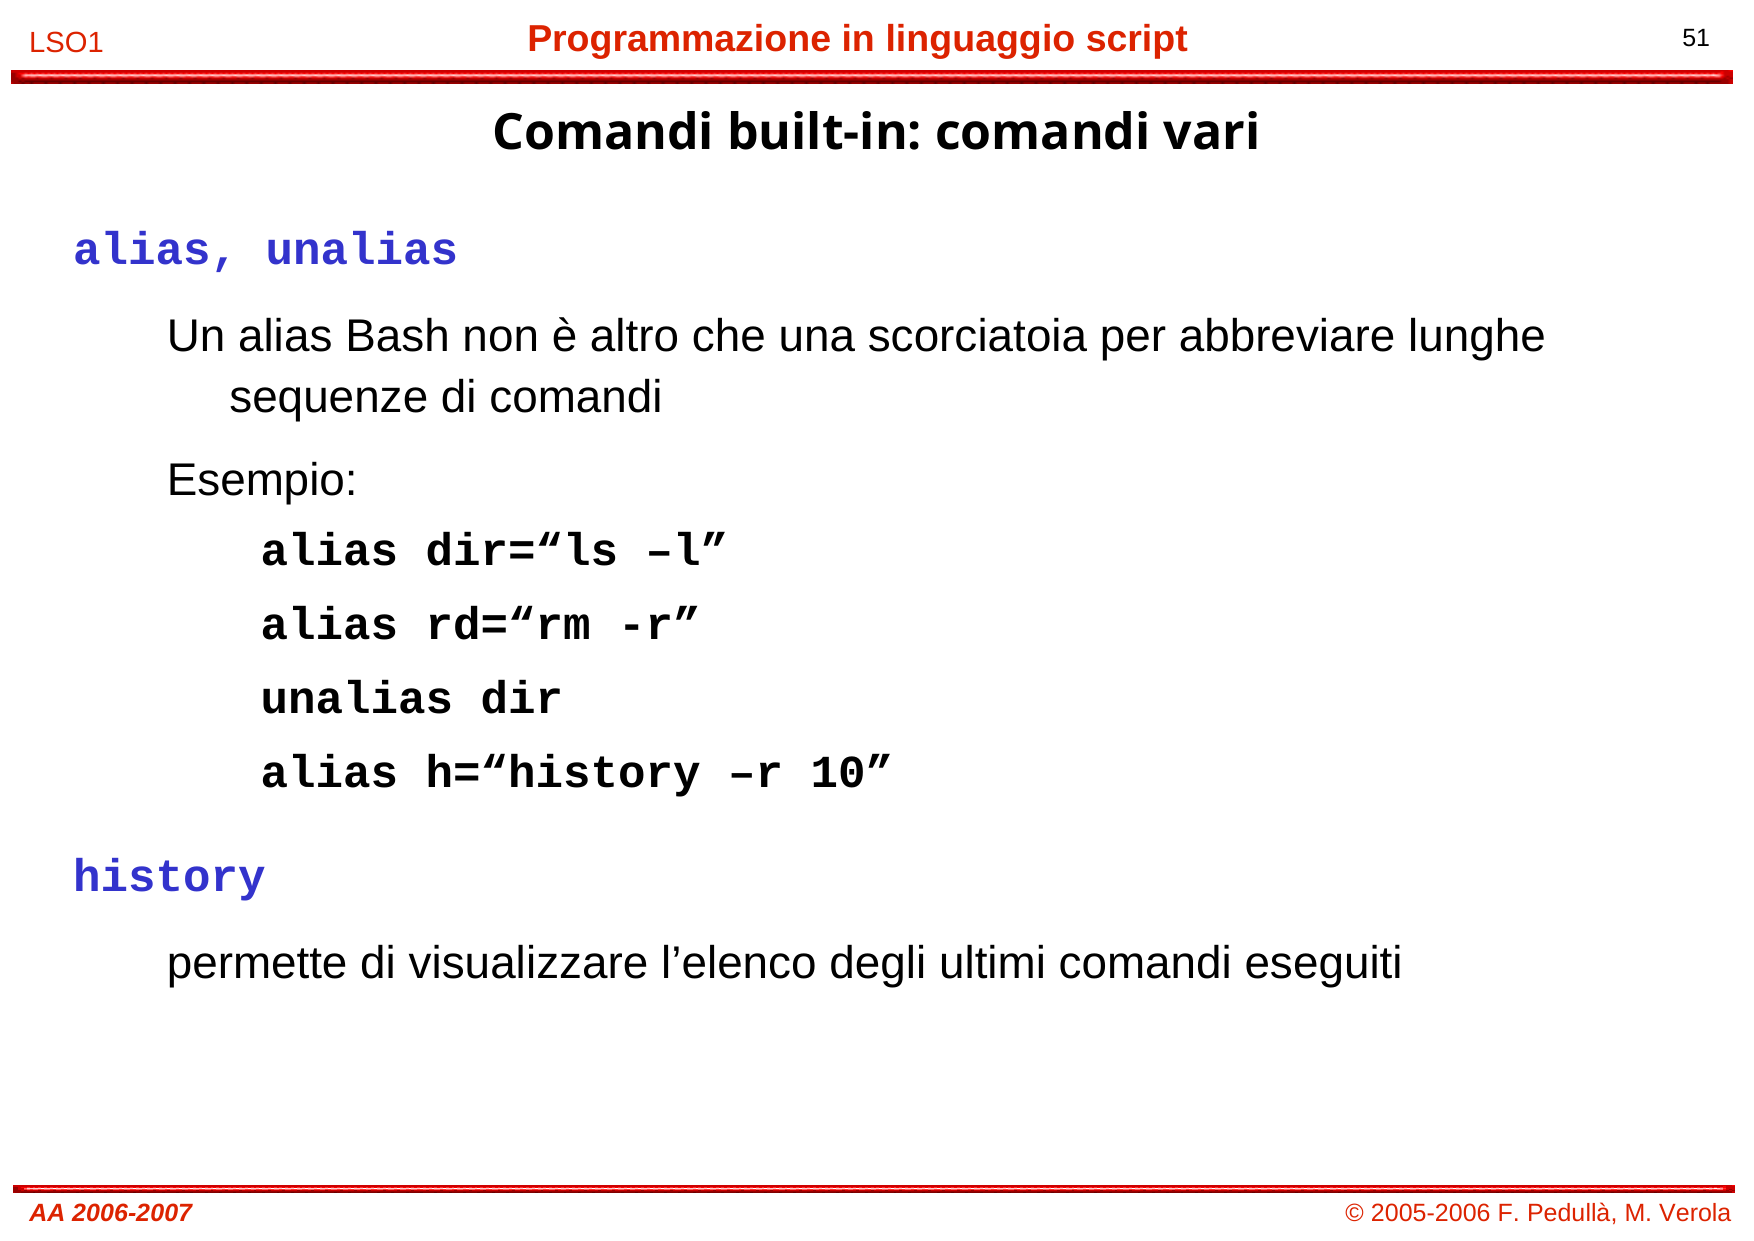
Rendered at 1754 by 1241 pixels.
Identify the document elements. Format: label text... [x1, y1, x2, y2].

picture [11, 70, 1733, 84]
title Comandi built-in: comandi vari [446, 84, 1307, 180]
picture [13, 1185, 1735, 1193]
list alias, unalias Un alias Bash non è altro che una scorciatoia per abbreviare lunghe sequenze di comandi Esempio: alias dir=“ls –l” alias rd=“rm -r” unalias dir alias h=“history –r 10” history permette di visualizzare l’elenco degli ultimi comandi eseguiti [58, 206, 1696, 1014]
